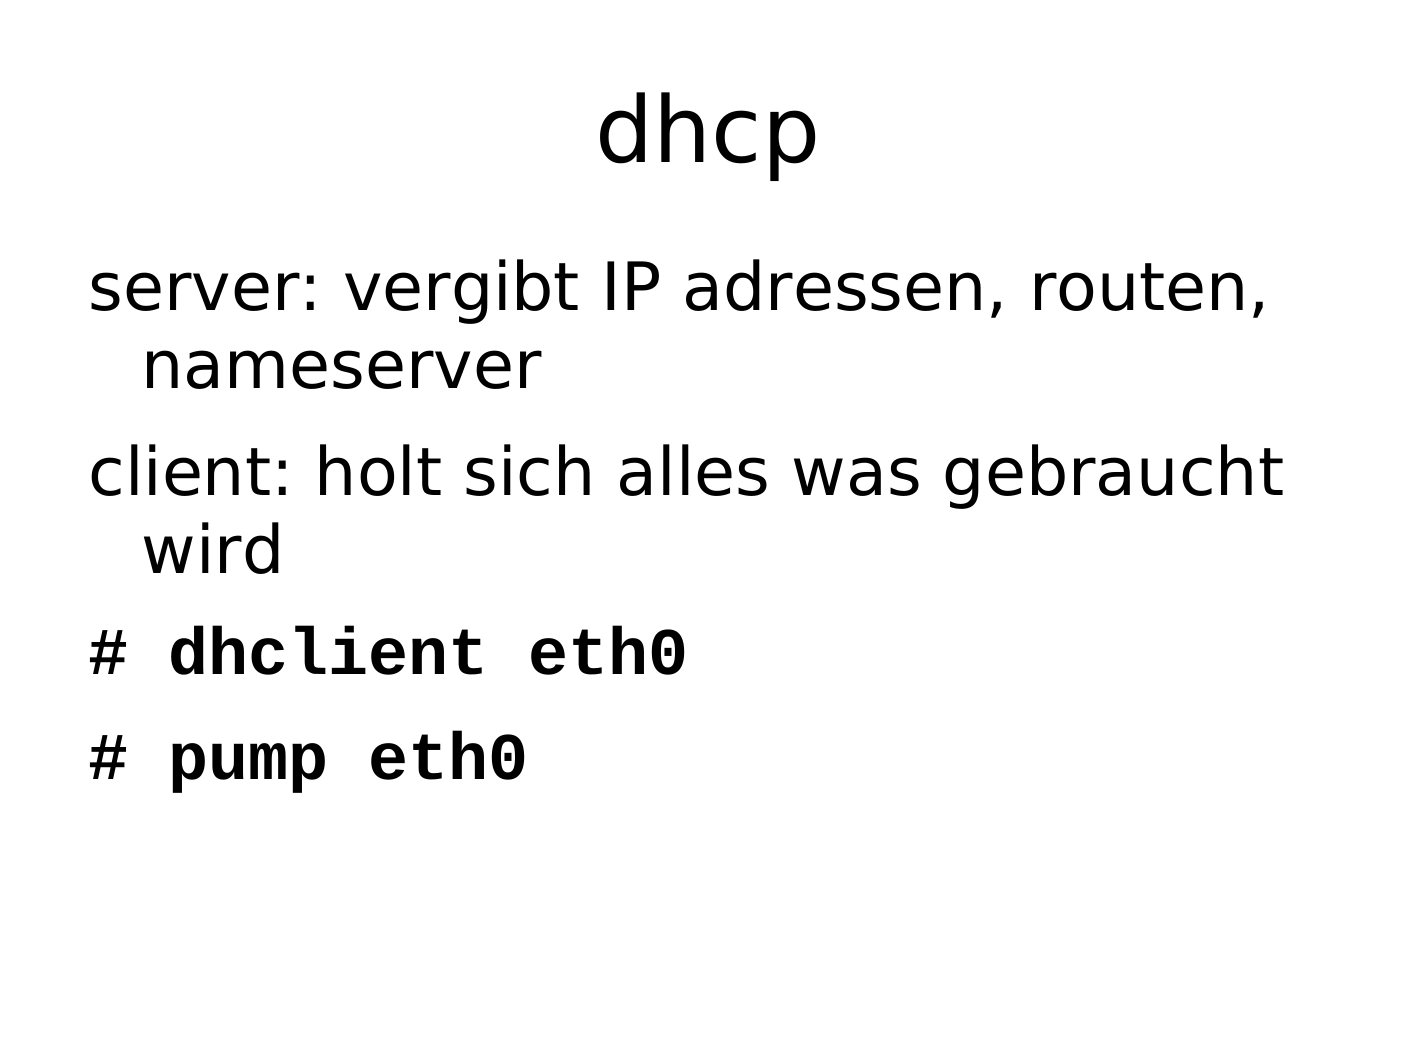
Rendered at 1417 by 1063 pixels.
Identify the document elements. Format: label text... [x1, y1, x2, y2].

list server: vergibt IP adressen, routen, nameserver client: holt sich alles was gebraucht wird # dhclient eth0 # pump eth0 [70, 248, 1346, 936]
title dhcp [70, 49, 1346, 213]
